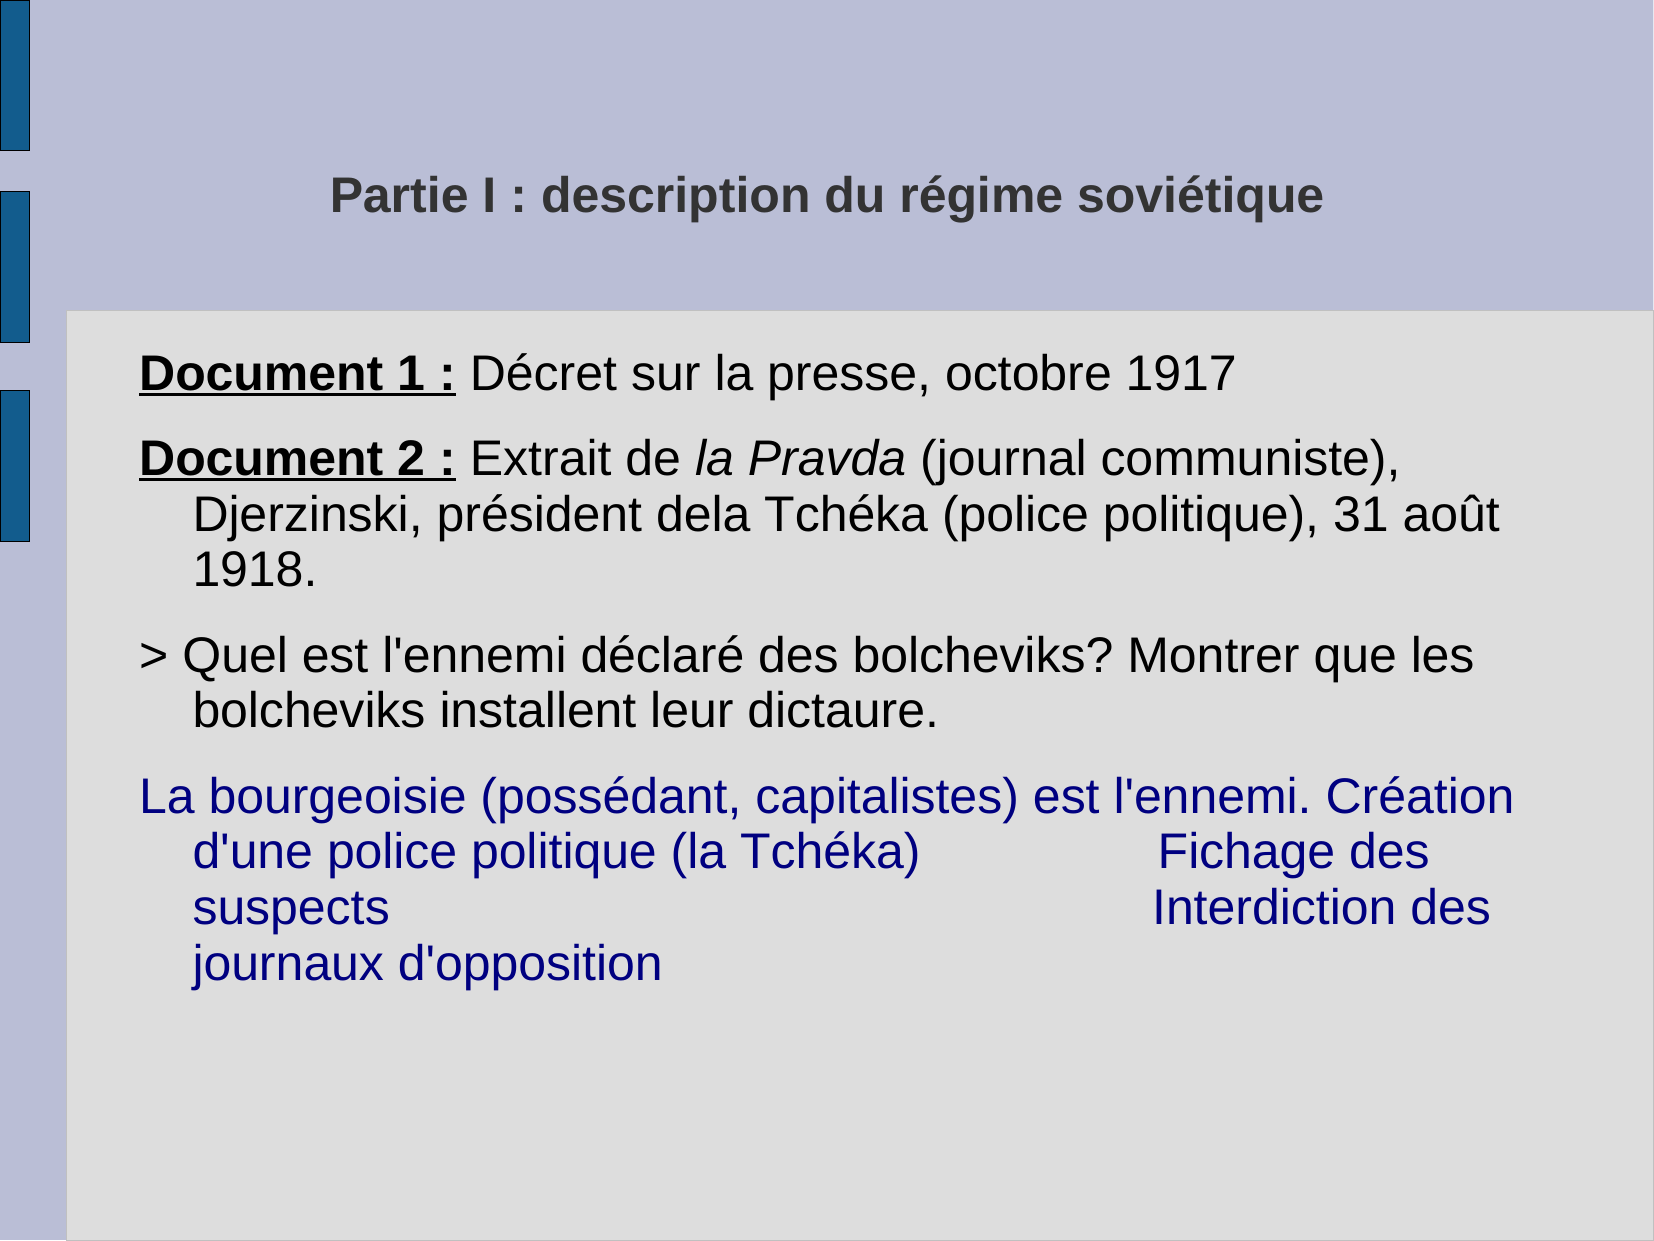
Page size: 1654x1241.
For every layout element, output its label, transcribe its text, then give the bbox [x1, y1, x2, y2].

list Document 1 : Décret sur la presse, octobre 1917 Document 2 : Extrait de la Pravda (journal communiste), Djerzinski, président dela Tchéka (police politique), 31 août 1918. > Quel est l'ennemi déclaré des bolcheviks? Montrer que les bolcheviks installent leur dictaure. La bourgeoisie (possédant, capitalistes) est l'ennemi. Création d'une police politique (la Tchéka) Fichage des suspects Interdiction des journaux d'opposition [121, 344, 1534, 1127]
title Partie I : description du régime soviétique [121, 91, 1534, 299]
